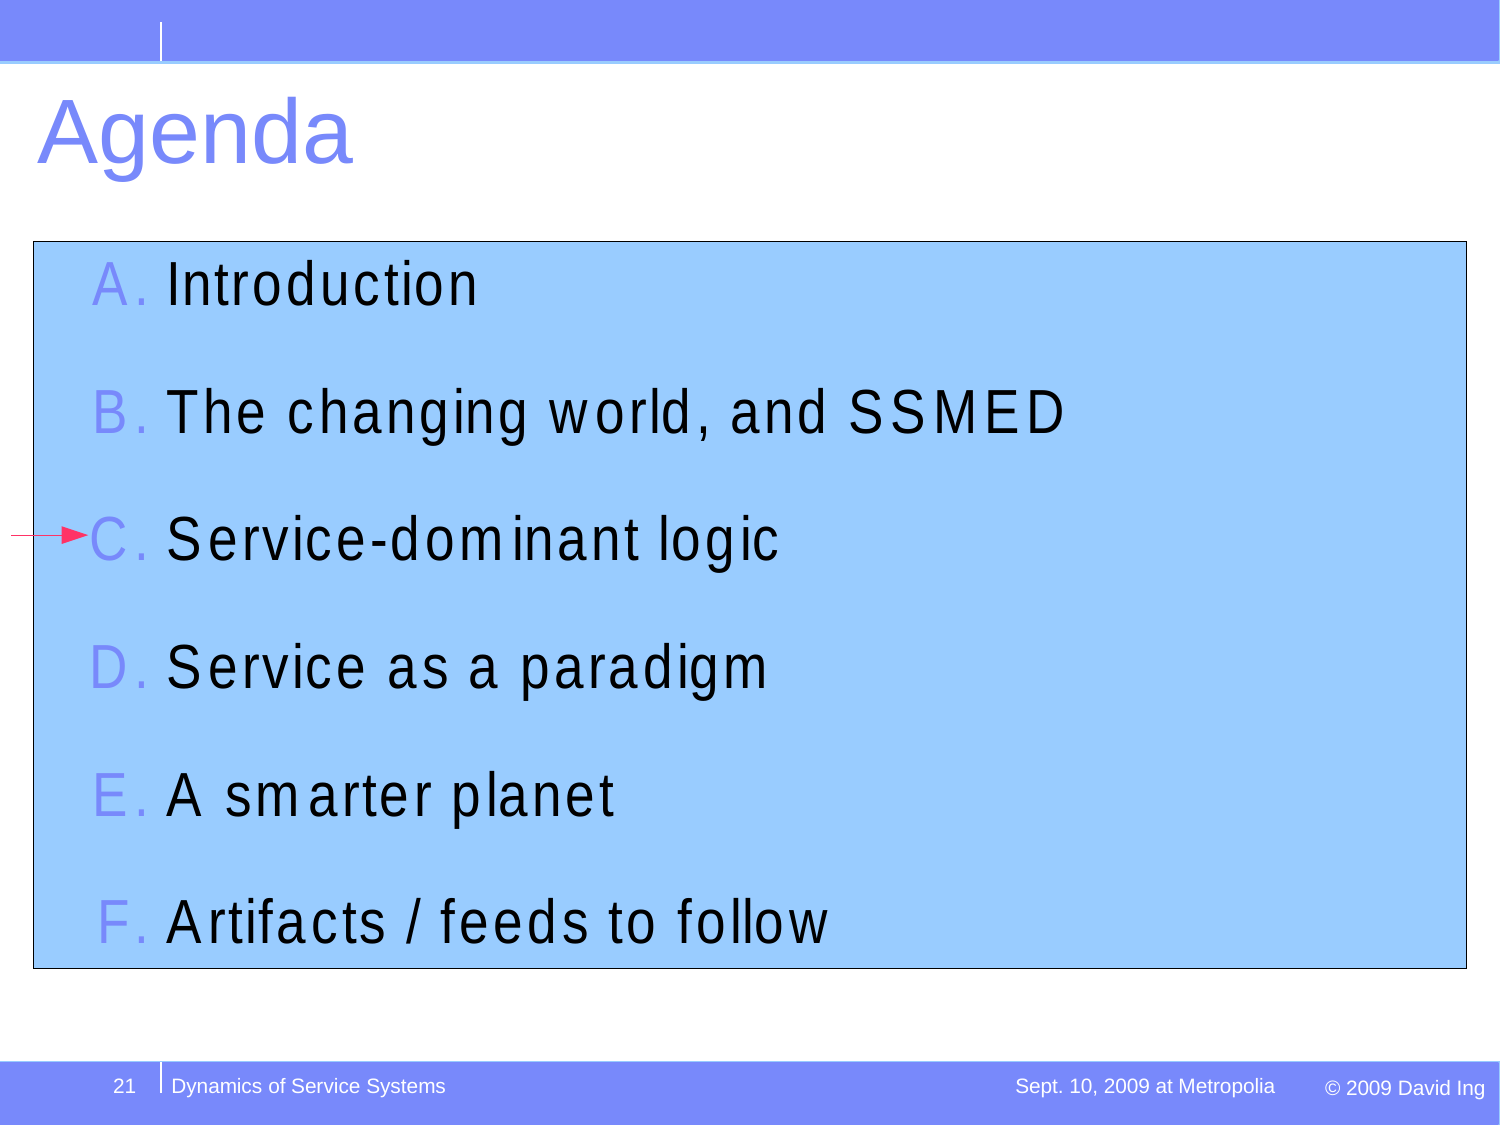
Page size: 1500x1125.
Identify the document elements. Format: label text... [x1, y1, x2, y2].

title Agenda [37, 89, 1463, 205]
chart [33, 241, 1467, 969]
